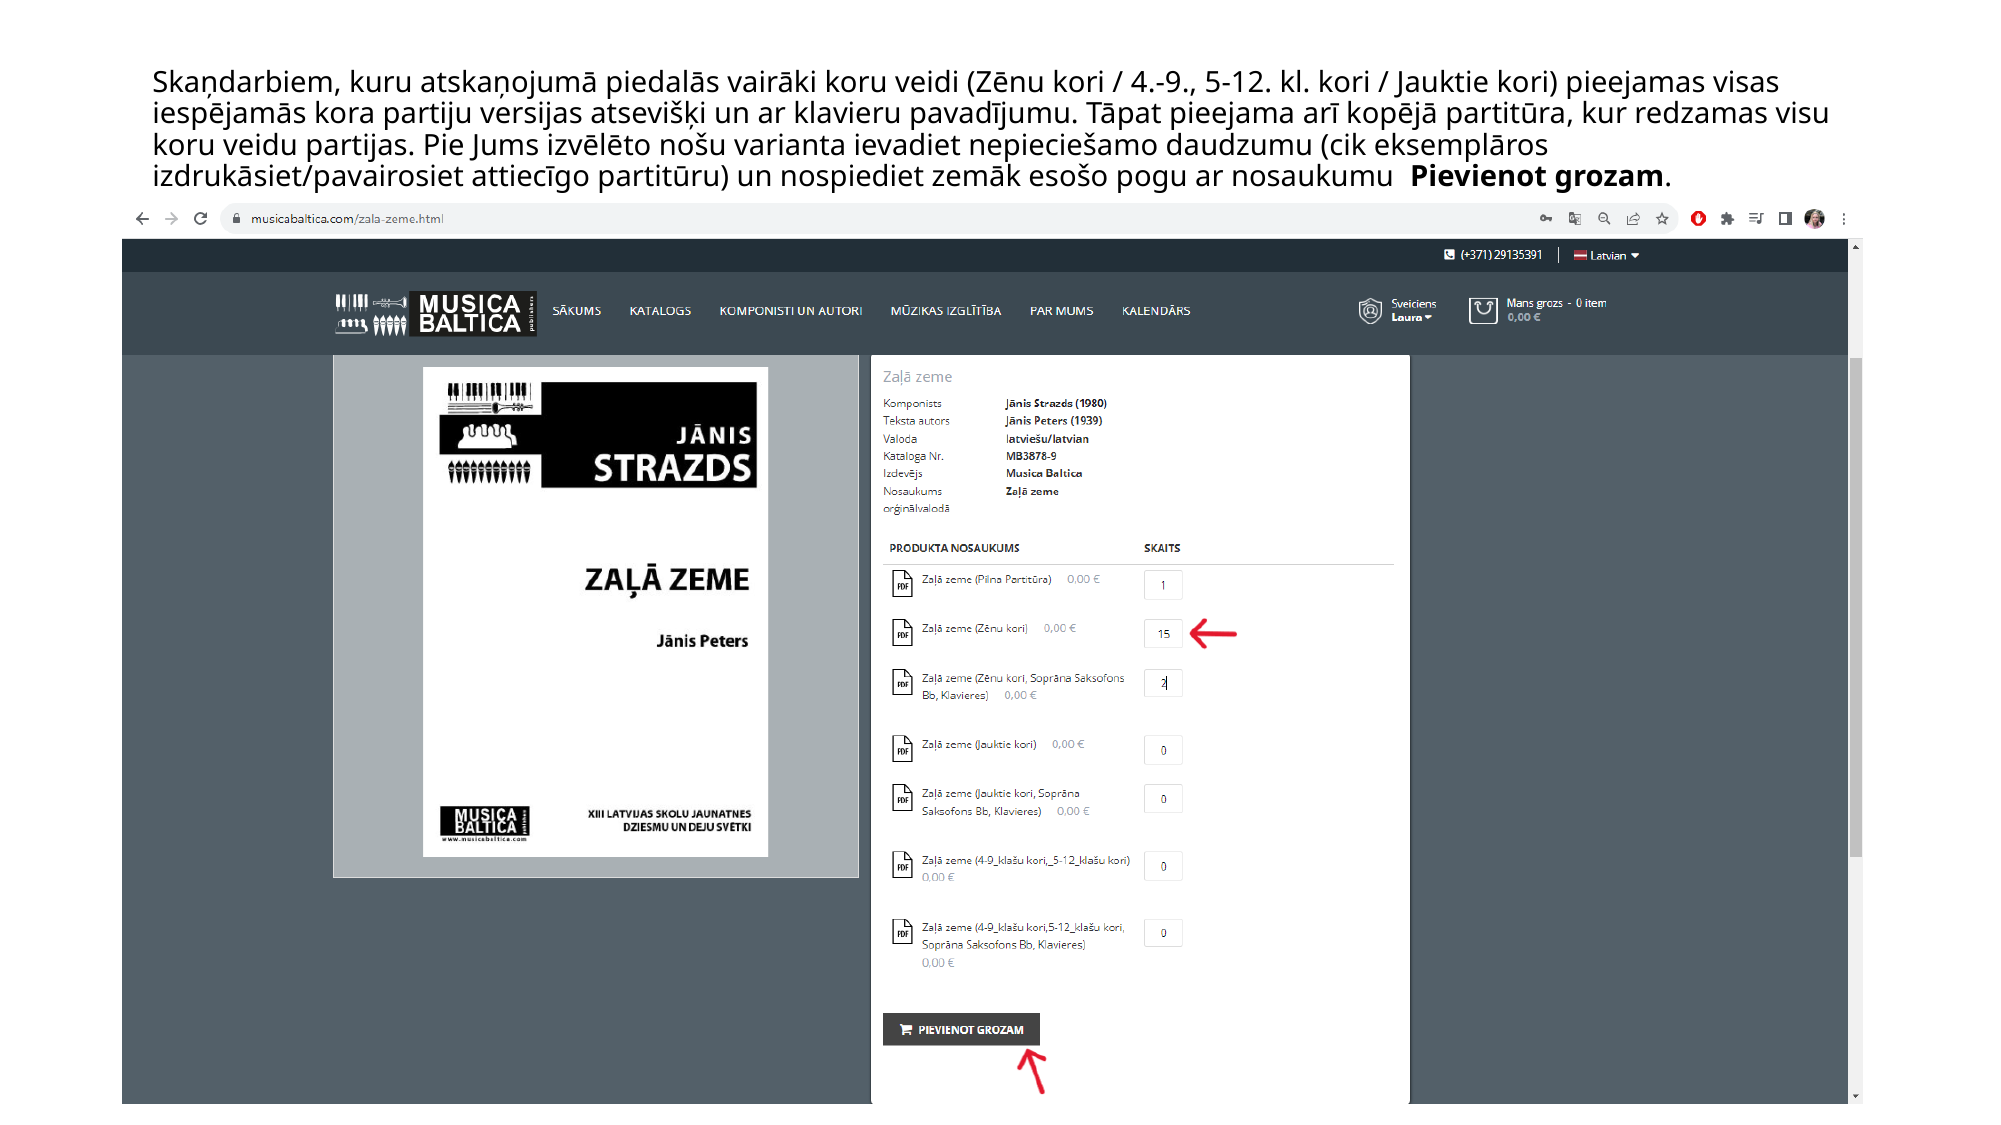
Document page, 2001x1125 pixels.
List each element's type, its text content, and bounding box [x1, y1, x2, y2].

title Skaņdarbiem, kuru atskaņojumā piedalās vairāki koru veidi (Zēnu kori / 4.-9., 5-12. kl. kori / Jauktie kori) pieejamas visas iespējamās kora partiju versijas atsevišķi un ar klavieru pavadījumu. Tāpat pieejama arī kopējā partitūra, kur redzamas visu koru veidu partijas. Pie Jums izvēlēto nošu varianta ievadiet nepieciešamo daudzumu (cik eksemplāros izdrukāsiet/pavairosiet attiecīgo partitūru) un nospiediet zemāk esošo pogu ar nosaukumu Pievienot grozam. [137, 59, 1863, 169]
picture [122, 201, 1863, 1104]
